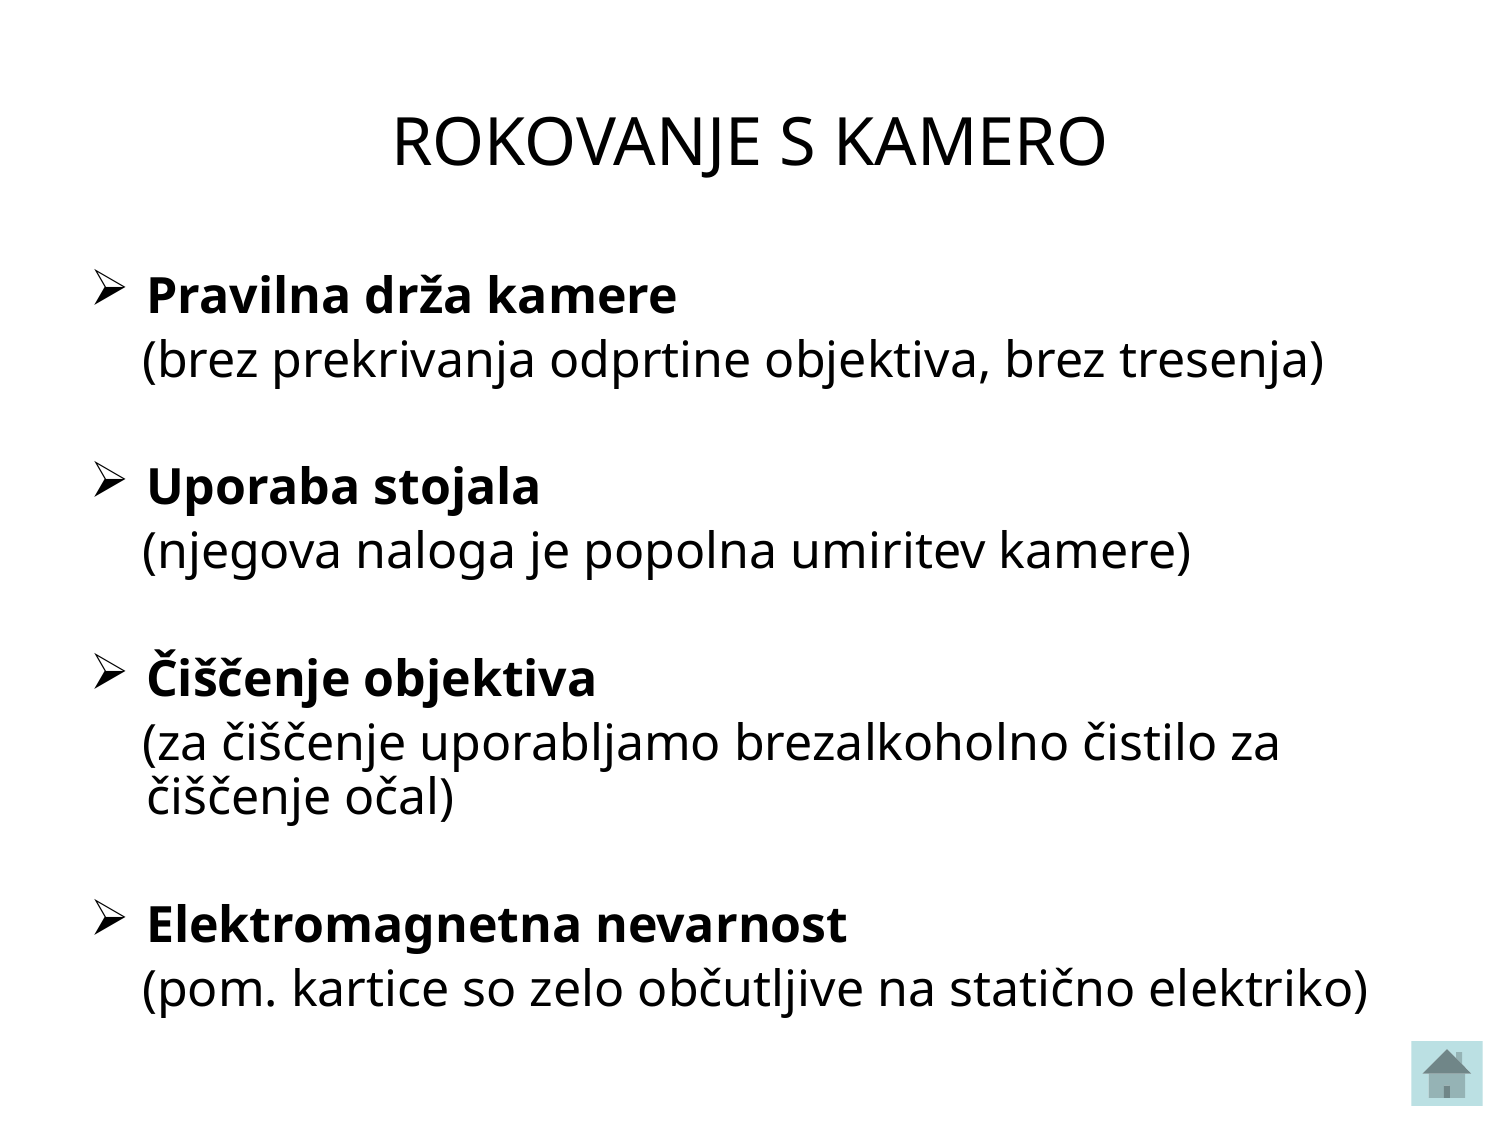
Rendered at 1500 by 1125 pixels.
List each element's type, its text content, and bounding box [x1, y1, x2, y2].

list Pravilna drža kamere (brez prekrivanja odprtine objektiva, brez tresenja) Uporaba stojala (njegova naloga je popolna umiritev kamere) Čiščenje objektiva (za čiščenje uporabljamo brezalkoholno čistilo za čiščenje očal) Elektromagnetna nevarnost (pom. kartice so zelo občutljive na statično elektriko) [75, 262, 1425, 1005]
title ROKOVANJE S KAMERO [75, 45, 1425, 233]
text_box [1411, 1041, 1483, 1106]
